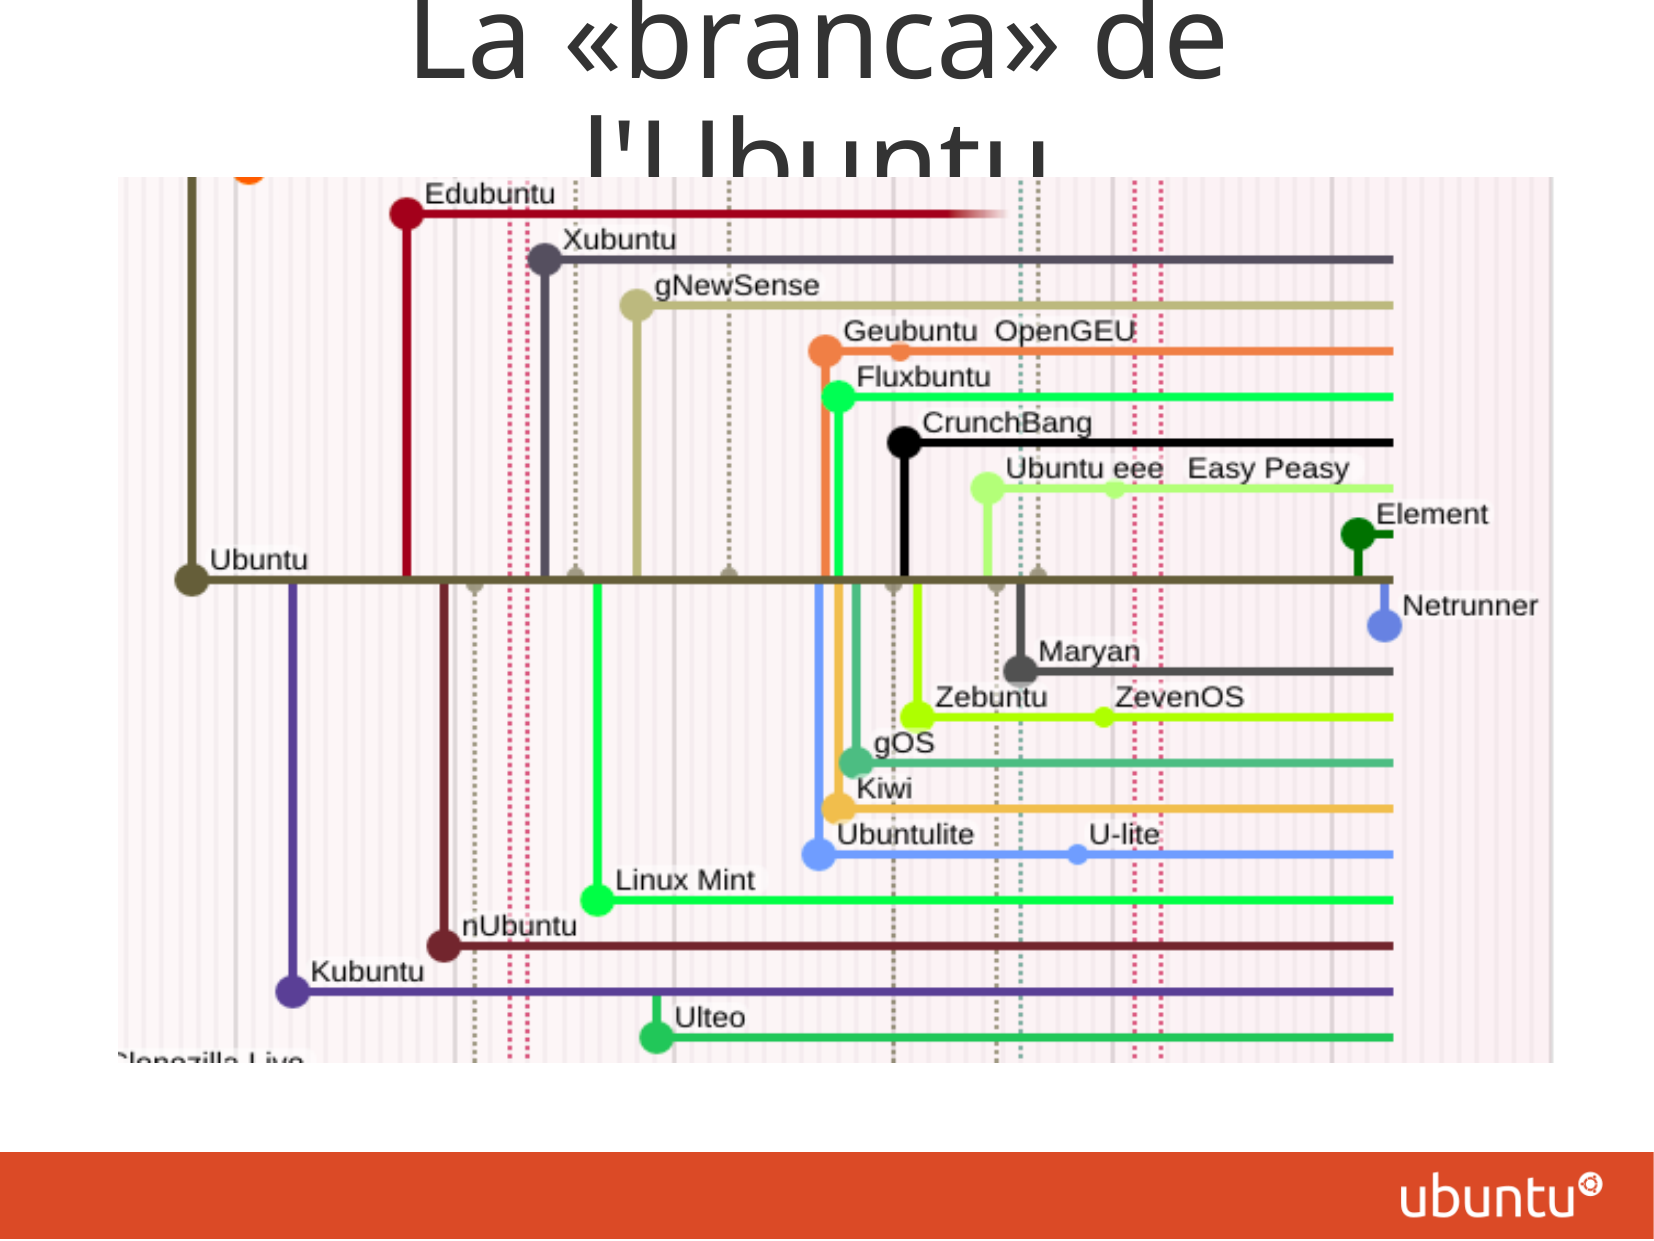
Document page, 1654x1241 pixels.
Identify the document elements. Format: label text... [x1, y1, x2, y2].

picture [118, 177, 1565, 1063]
picture [0, 1152, 1654, 1239]
title La «branca» de l'Ubuntu [0, 0, 1489, 216]
